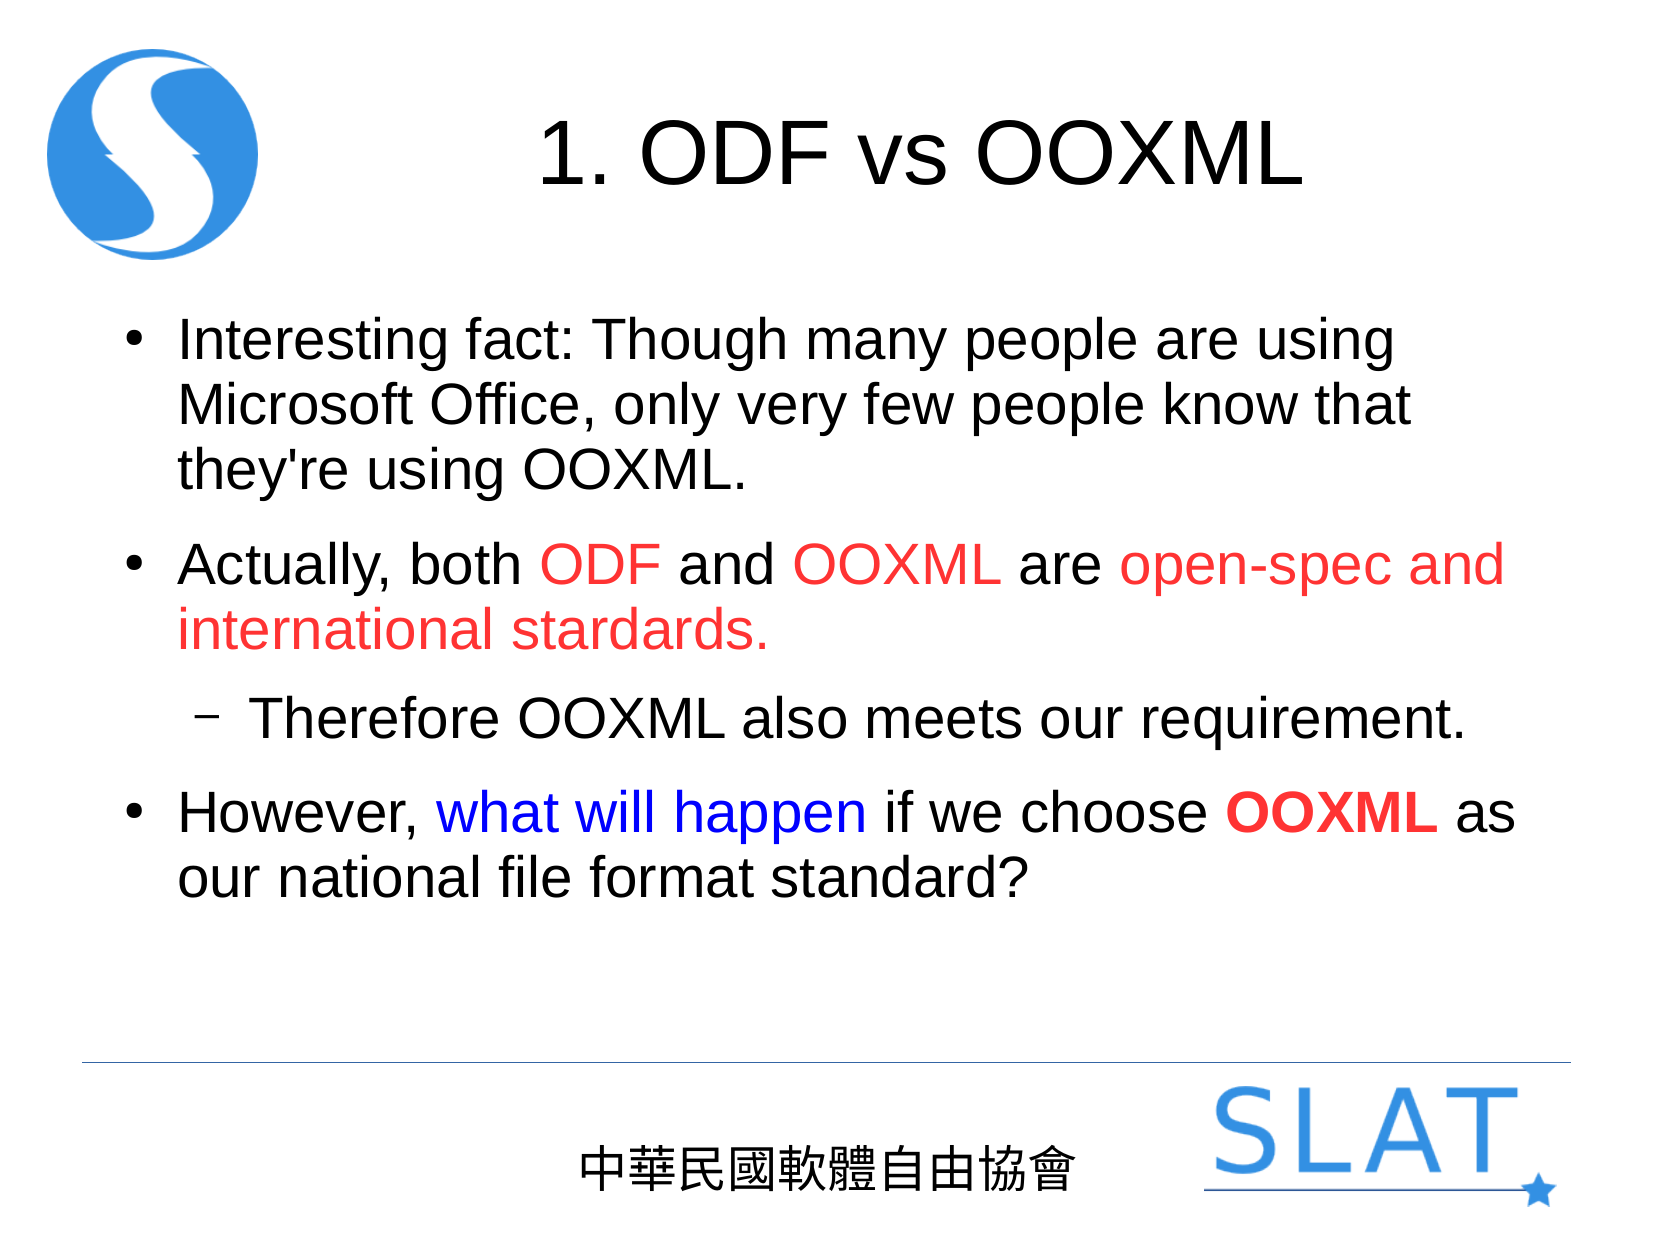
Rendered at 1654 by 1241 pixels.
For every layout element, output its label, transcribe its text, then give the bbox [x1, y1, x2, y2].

picture [47, 49, 258, 260]
title 1. ODF vs OOXML [271, 49, 1571, 257]
list Interesting fact: Though many people are using Microsoft Office, only very few people know that they're using OOXML. Actually, both ODF and OOXML are open-spec and international stardards. Therefore OOXML also meets our requirement. However, what will happen if we choose OOXML as our national file format standard? [106, 307, 1595, 986]
picture [1204, 1086, 1557, 1207]
